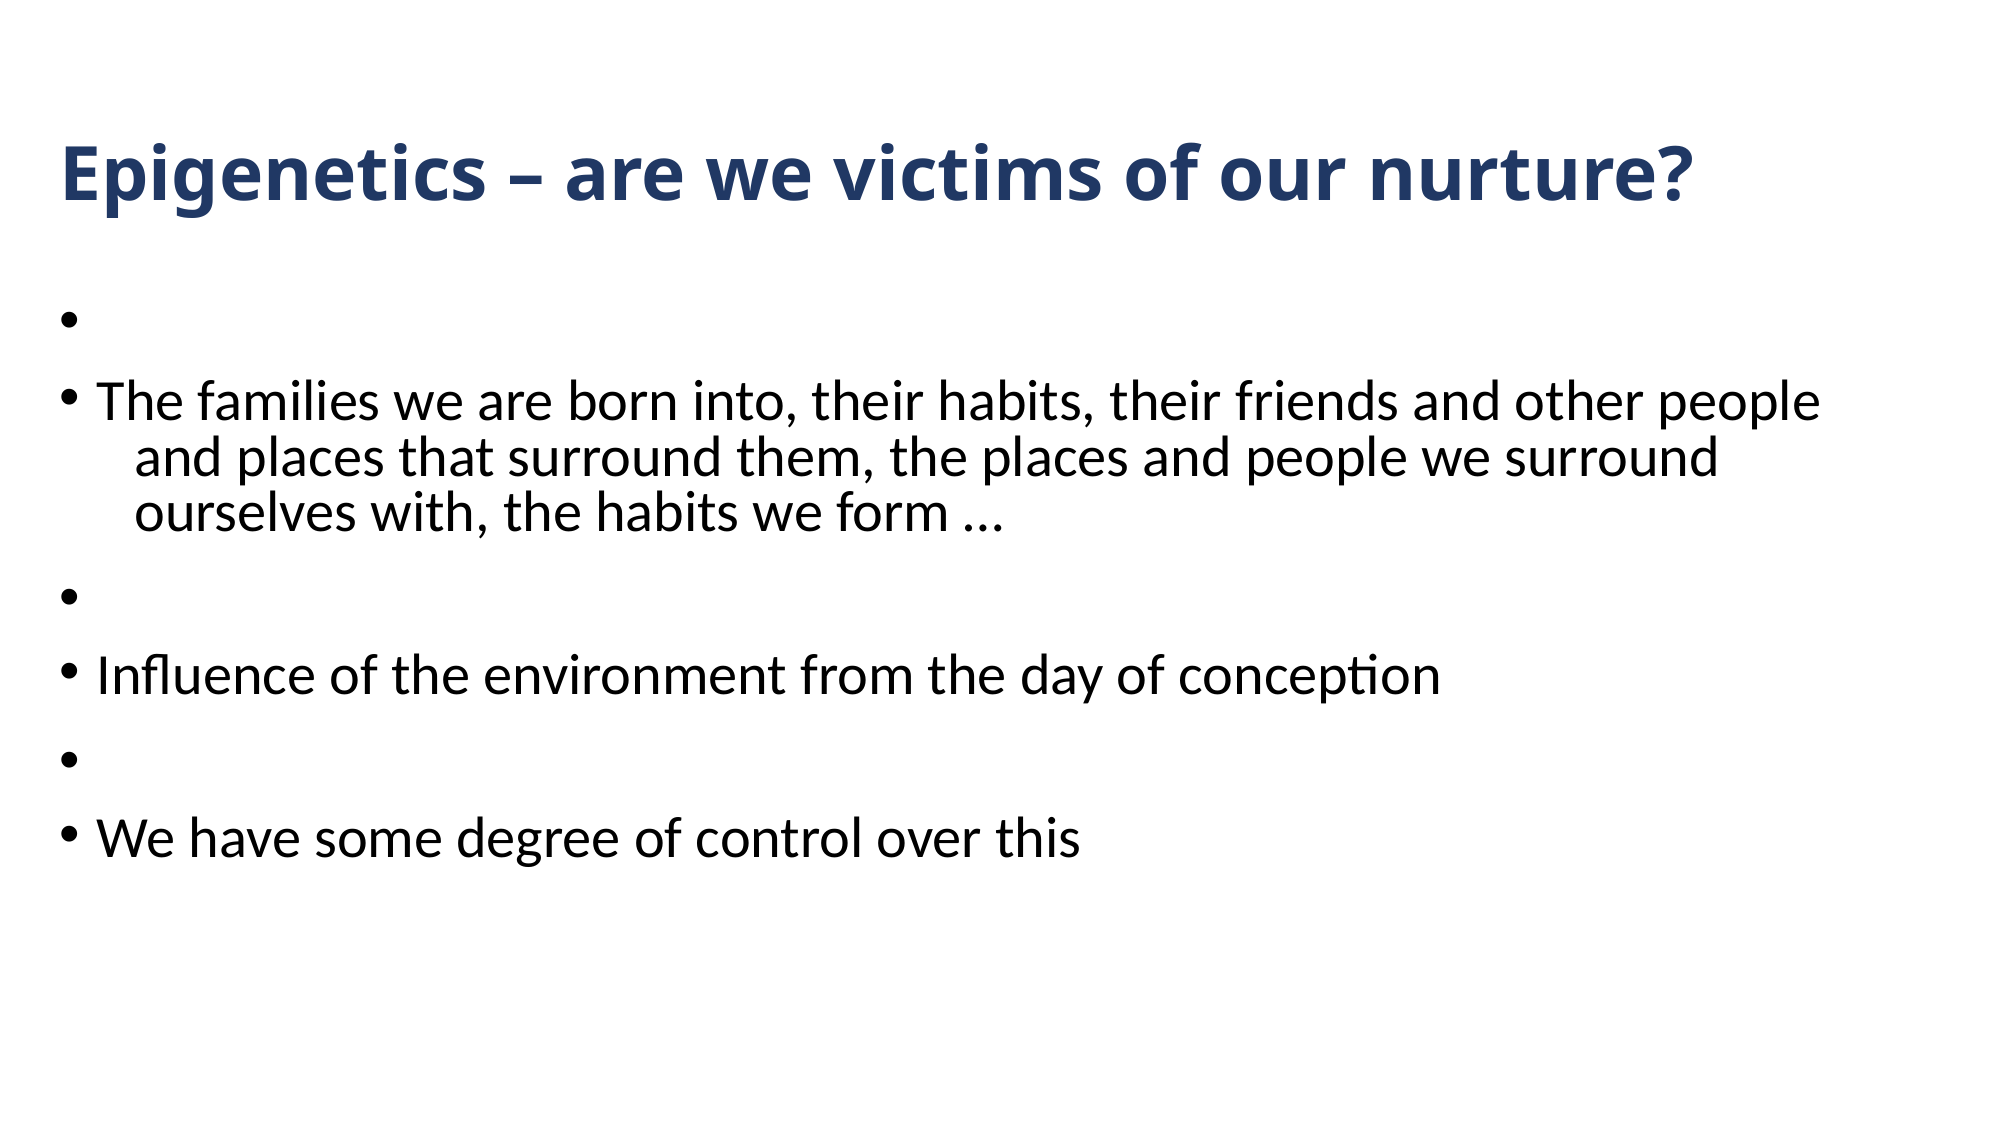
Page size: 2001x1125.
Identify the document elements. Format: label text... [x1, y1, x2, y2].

title Epigenetics – are we victims of our nurture? [44, 122, 1770, 277]
list The families we are born into, their habits, their friends and other people and places that surround them, the places and people we surround ourselves with, the habits we form … Influence of the environment from the day of conception We have some degree of control over this [44, 277, 1863, 1014]
